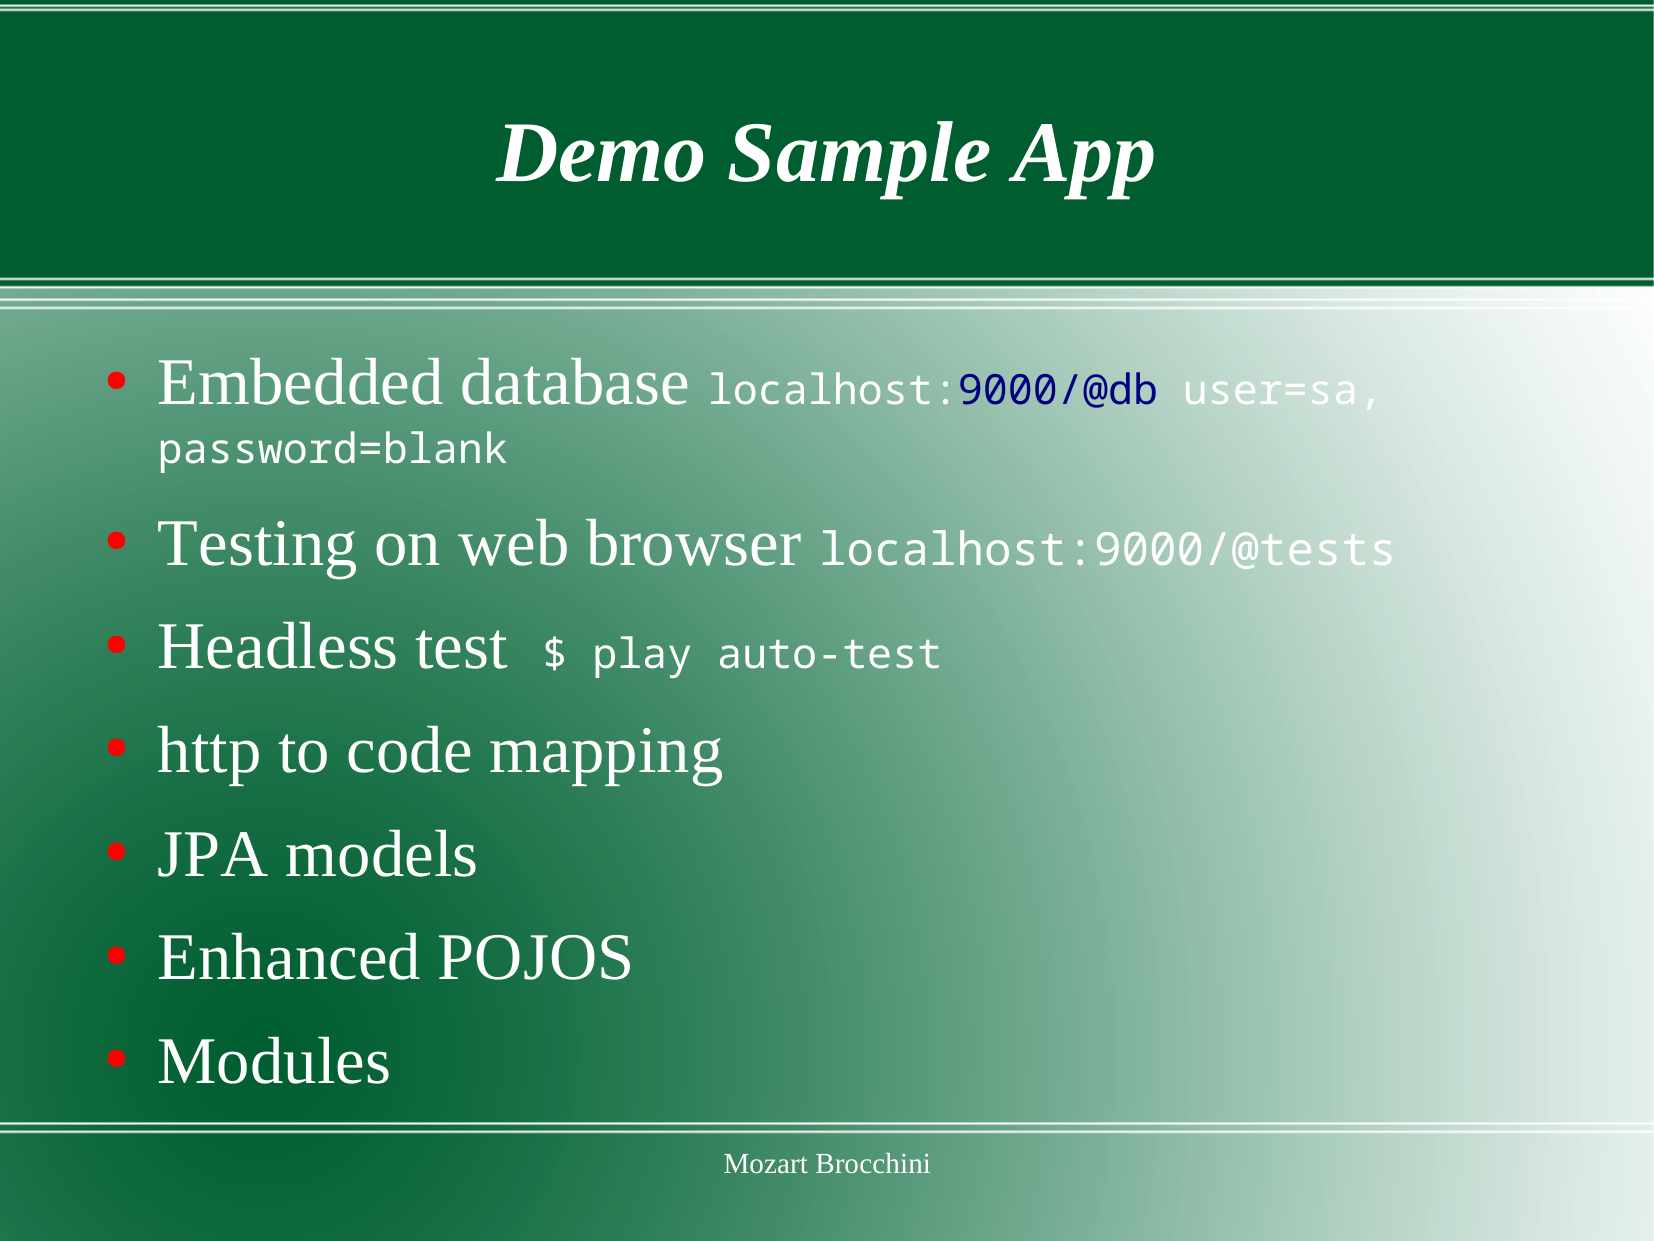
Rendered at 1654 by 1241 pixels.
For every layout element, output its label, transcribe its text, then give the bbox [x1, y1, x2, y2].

title Demo Sample App [82, 49, 1571, 257]
list Embedded database localhost:9000/@db user=sa, password=blank Testing on web browser localhost:9000/@tests Headless test $ play auto-test http to code mapping JPA models Enhanced POJOS Modules [86, 345, 1576, 1088]
picture [0, 0, 1654, 1241]
